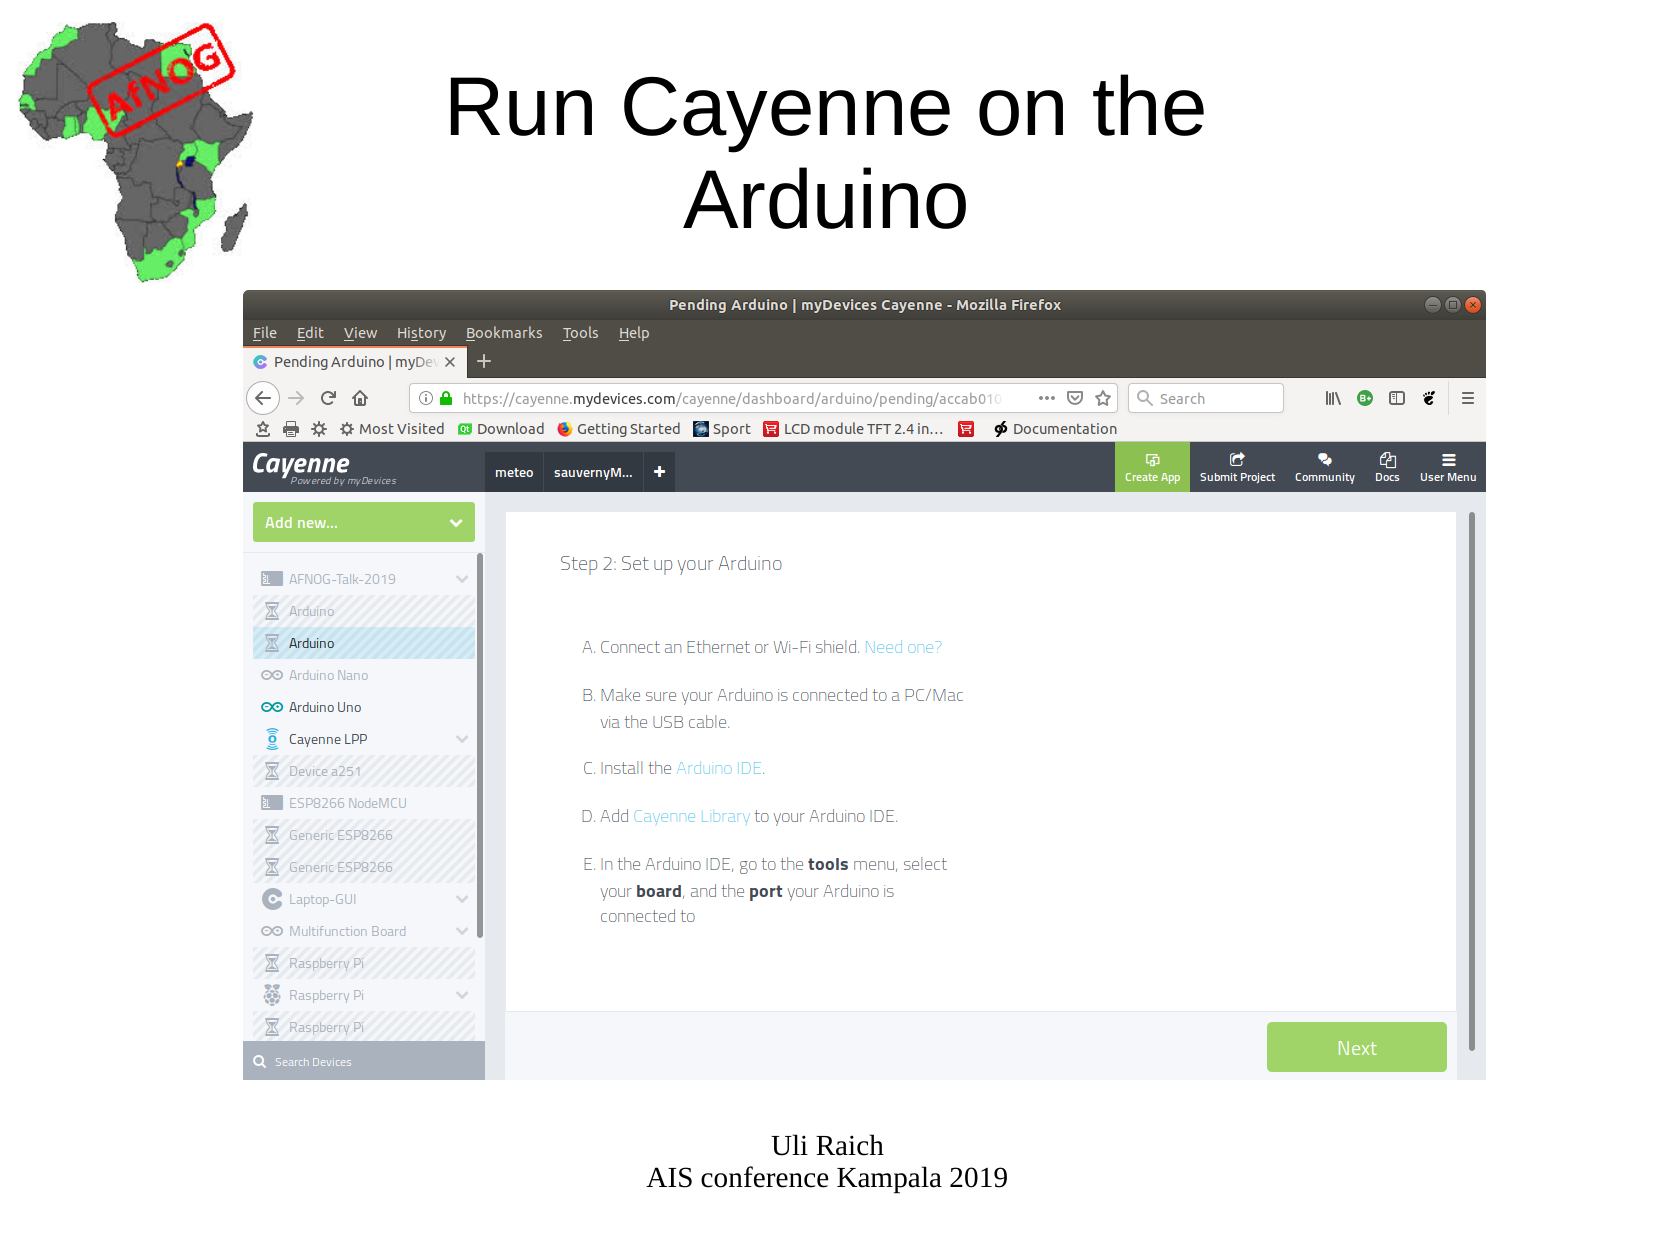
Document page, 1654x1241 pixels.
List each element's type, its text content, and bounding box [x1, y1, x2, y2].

title Run Cayenne on the Arduino [82, 49, 1571, 257]
picture [9, 0, 1486, 1081]
